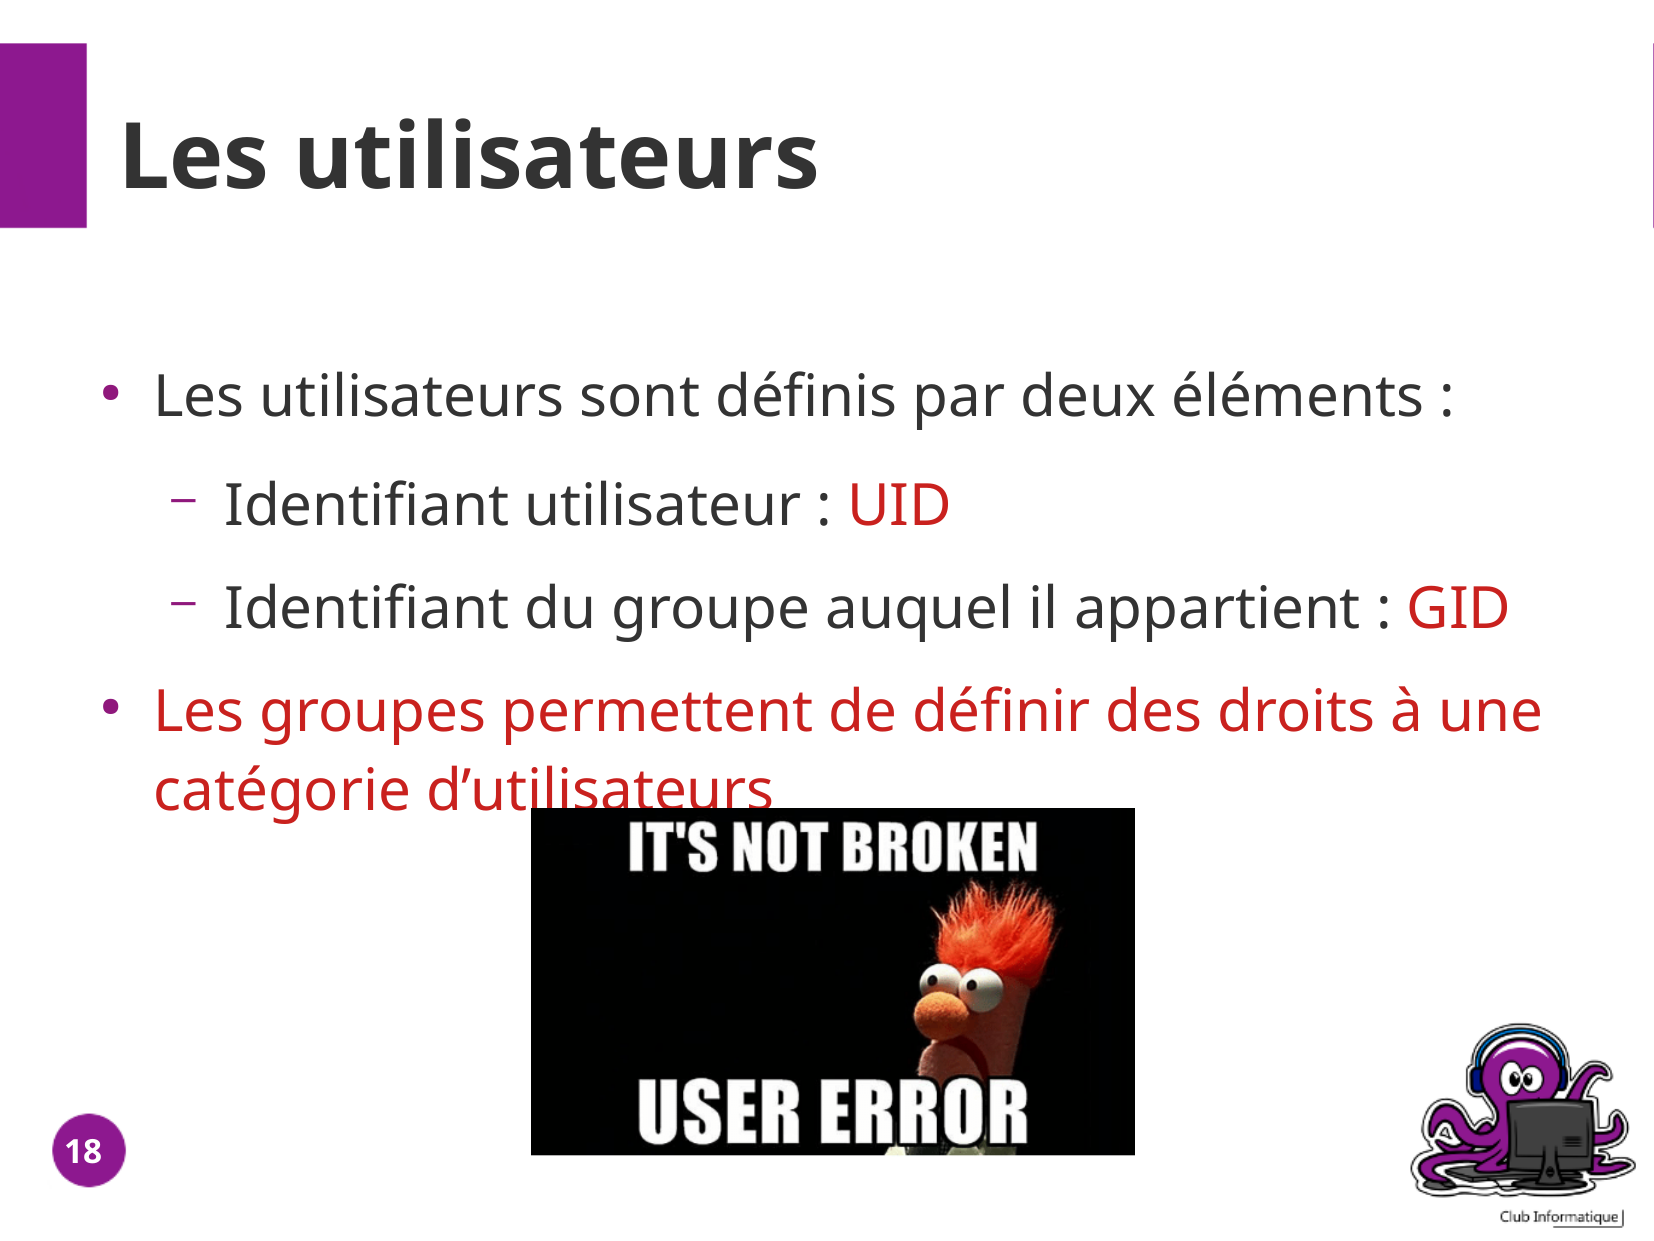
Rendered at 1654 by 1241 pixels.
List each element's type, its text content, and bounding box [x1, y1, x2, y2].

picture [0, 0, 1654, 1241]
title Les utilisateurs [118, 49, 1571, 257]
list Les utilisateurs sont définis par deux éléments : Identifiant utilisateur : UID Identifiant du groupe auquel il appartient : GID Les groupes permettent de définir des droits à une catégorie d’utilisateurs [82, 354, 1619, 1074]
